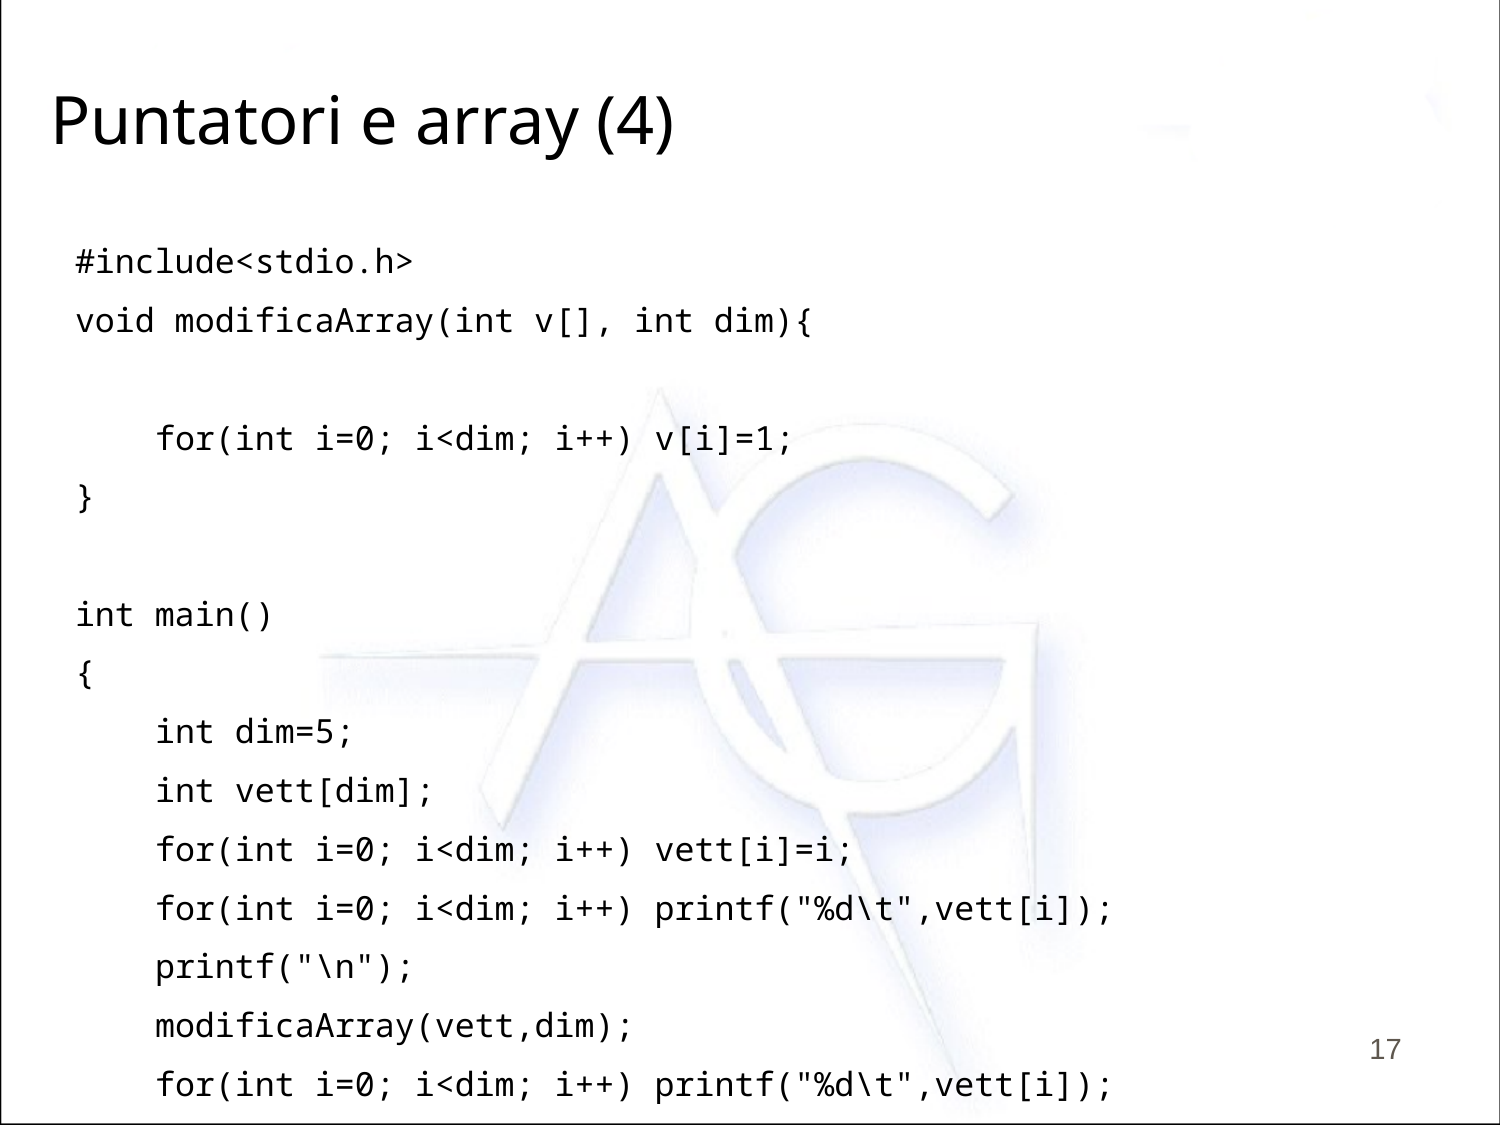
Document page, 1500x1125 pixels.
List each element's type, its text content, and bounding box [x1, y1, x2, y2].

picture [0, 0, 1500, 1125]
title Puntatori e array (4) [49, 0, 1438, 238]
list #include<stdio.h> void modificaArray(int v[], int dim){ for(int i=0; i<dim; i++) v[i]=1; } int main() { int dim=5; int vett[dim]; for(int i=0; i<dim; i++) vett[i]=i; for(int i=0; i<dim; i++) printf("%d\t",vett[i]); printf("\n"); modificaArray(vett,dim); for(int i=0; i<dim; i++) printf("%d\t",vett[i]); } [75, 179, 1417, 1055]
